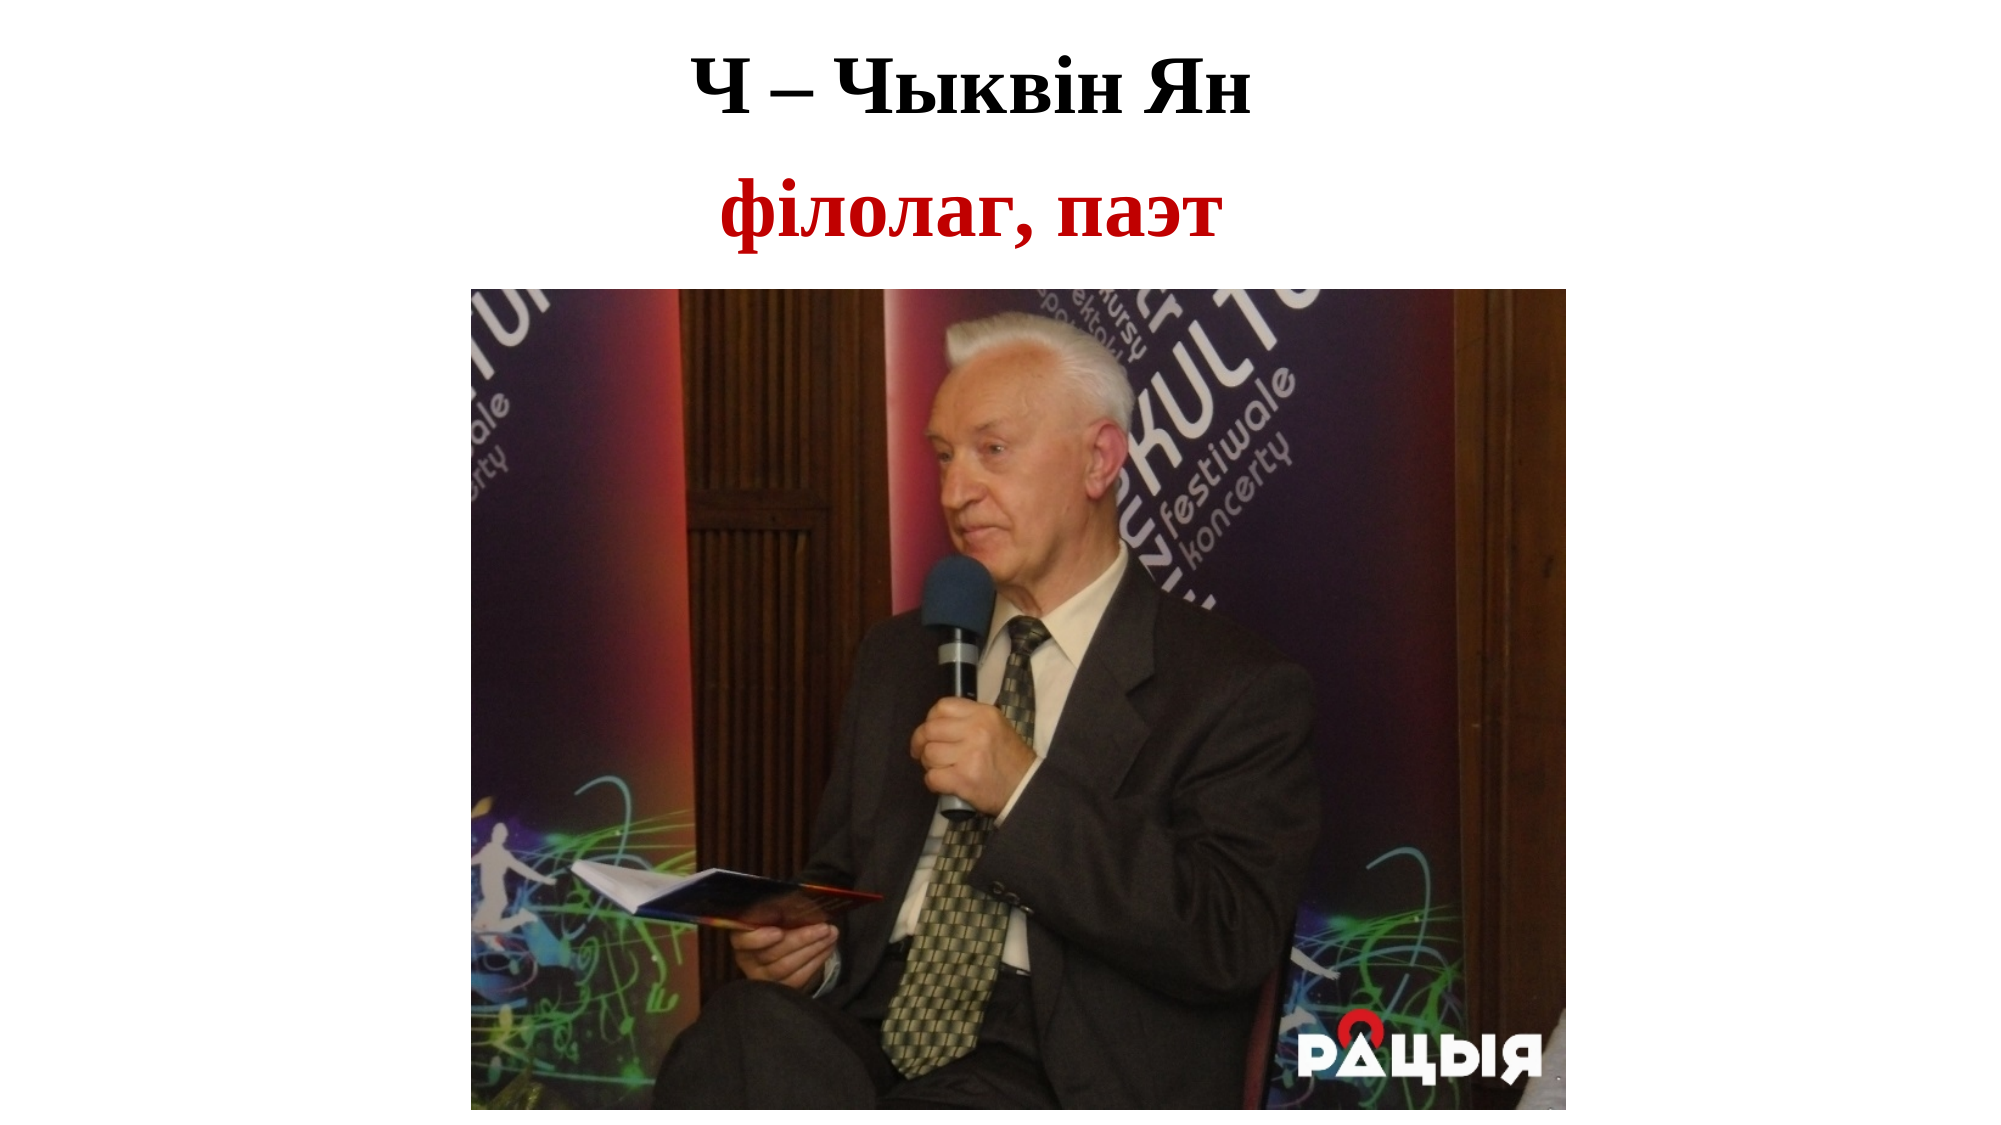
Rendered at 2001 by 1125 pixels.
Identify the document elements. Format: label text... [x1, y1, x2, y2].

picture [471, 289, 1566, 1110]
text_box Ч – Чыквін Ян філолаг, паэт [675, 15, 1268, 261]
